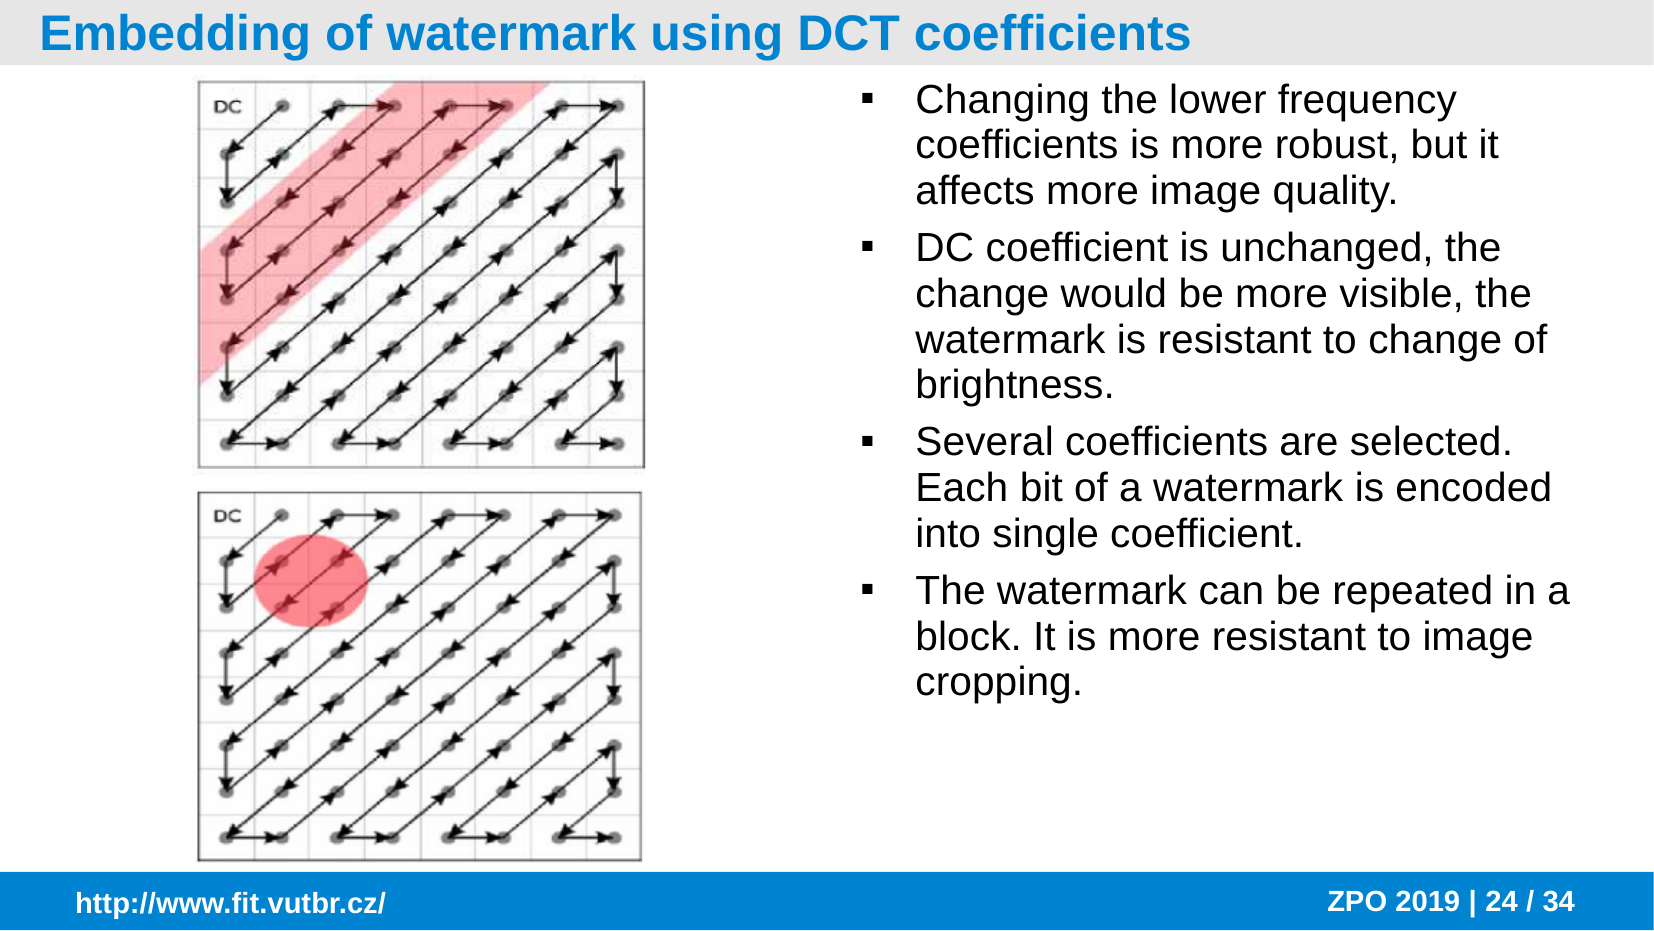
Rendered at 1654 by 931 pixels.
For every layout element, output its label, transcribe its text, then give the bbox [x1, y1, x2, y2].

title Embedding of watermark using DCT coefficients [39, 4, 1615, 61]
list Changing the lower frequency coefficients is more robust, but it affects more image quality. DC coefficient is unchanged, the change would be more visible, the watermark is resistant to change of brightness. Several coefficients are selected. Each bit of a watermark is encoded into single coefficient. The watermark can be repeated in a block. It is more resistant to image cropping. [844, 76, 1614, 872]
picture [192, 75, 651, 863]
